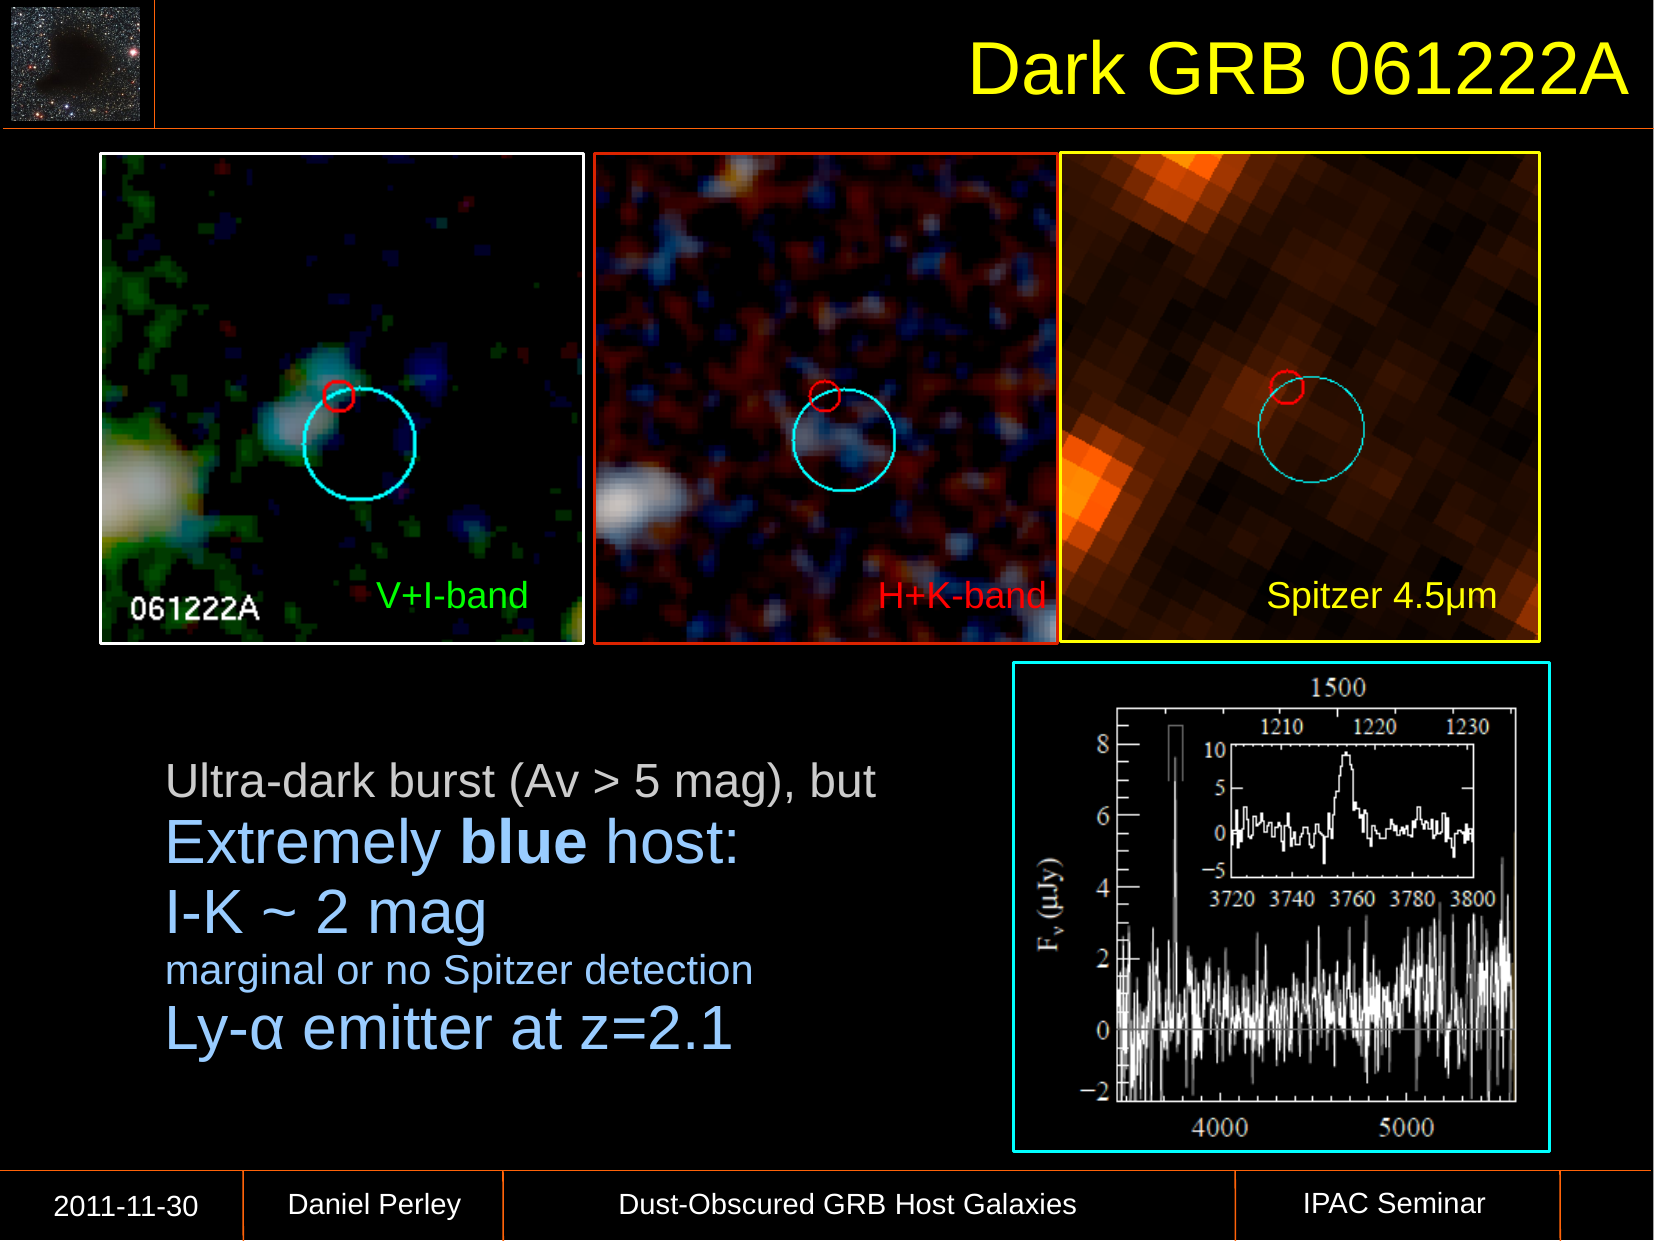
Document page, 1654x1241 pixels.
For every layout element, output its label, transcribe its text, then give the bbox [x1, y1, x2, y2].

picture [596, 155, 1057, 642]
text_box Ultra-dark burst (Av > 5 mag), but Extremely blue host: I-K ~ 2 mag marginal or no Spitzer detection Ly-α emitter at z=2.1 [150, 746, 901, 1071]
text_box H+K-band [796, 567, 1059, 635]
title Dark GRB 061222A [225, 17, 1631, 119]
picture [11, 7, 140, 121]
picture [1015, 664, 1548, 1151]
picture [101, 155, 583, 642]
text_box V+I-band [361, 567, 583, 635]
text_box Spitzer 4.5μm [1251, 566, 1514, 624]
picture [1061, 154, 1538, 641]
